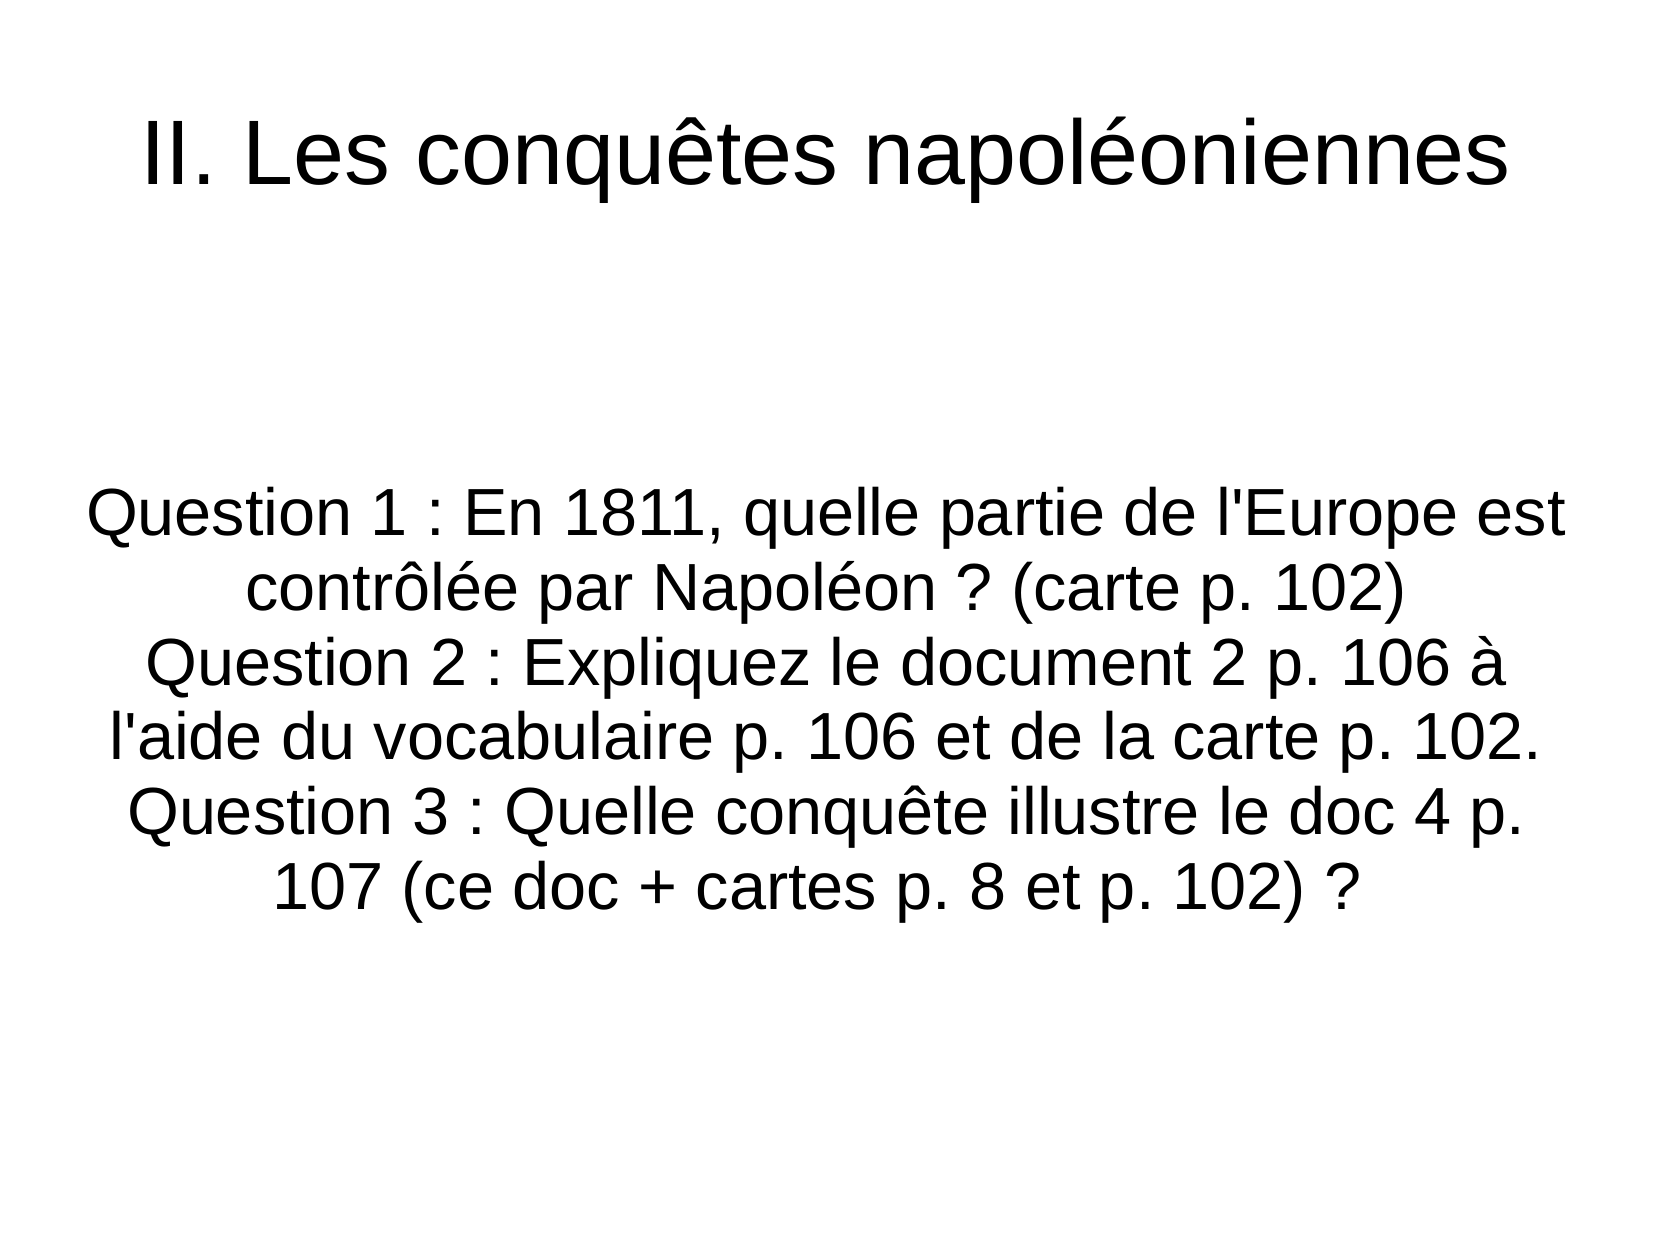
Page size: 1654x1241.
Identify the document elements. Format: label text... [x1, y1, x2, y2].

subtitle Question 1 : En 1811, quelle partie de l'Europe est contrôlée par Napoléon ? (carte p. 102) Question 2 : Expliquez le document 2 p. 106 à l'aide du vocabulaire p. 106 et de la carte p. 102. Question 3 : Quelle conquête illustre le doc 4 p. 107 (ce doc + cartes p. 8 et p. 102) ? [82, 290, 1571, 1109]
title II. Les conquêtes napoléoniennes [82, 56, 1571, 250]
